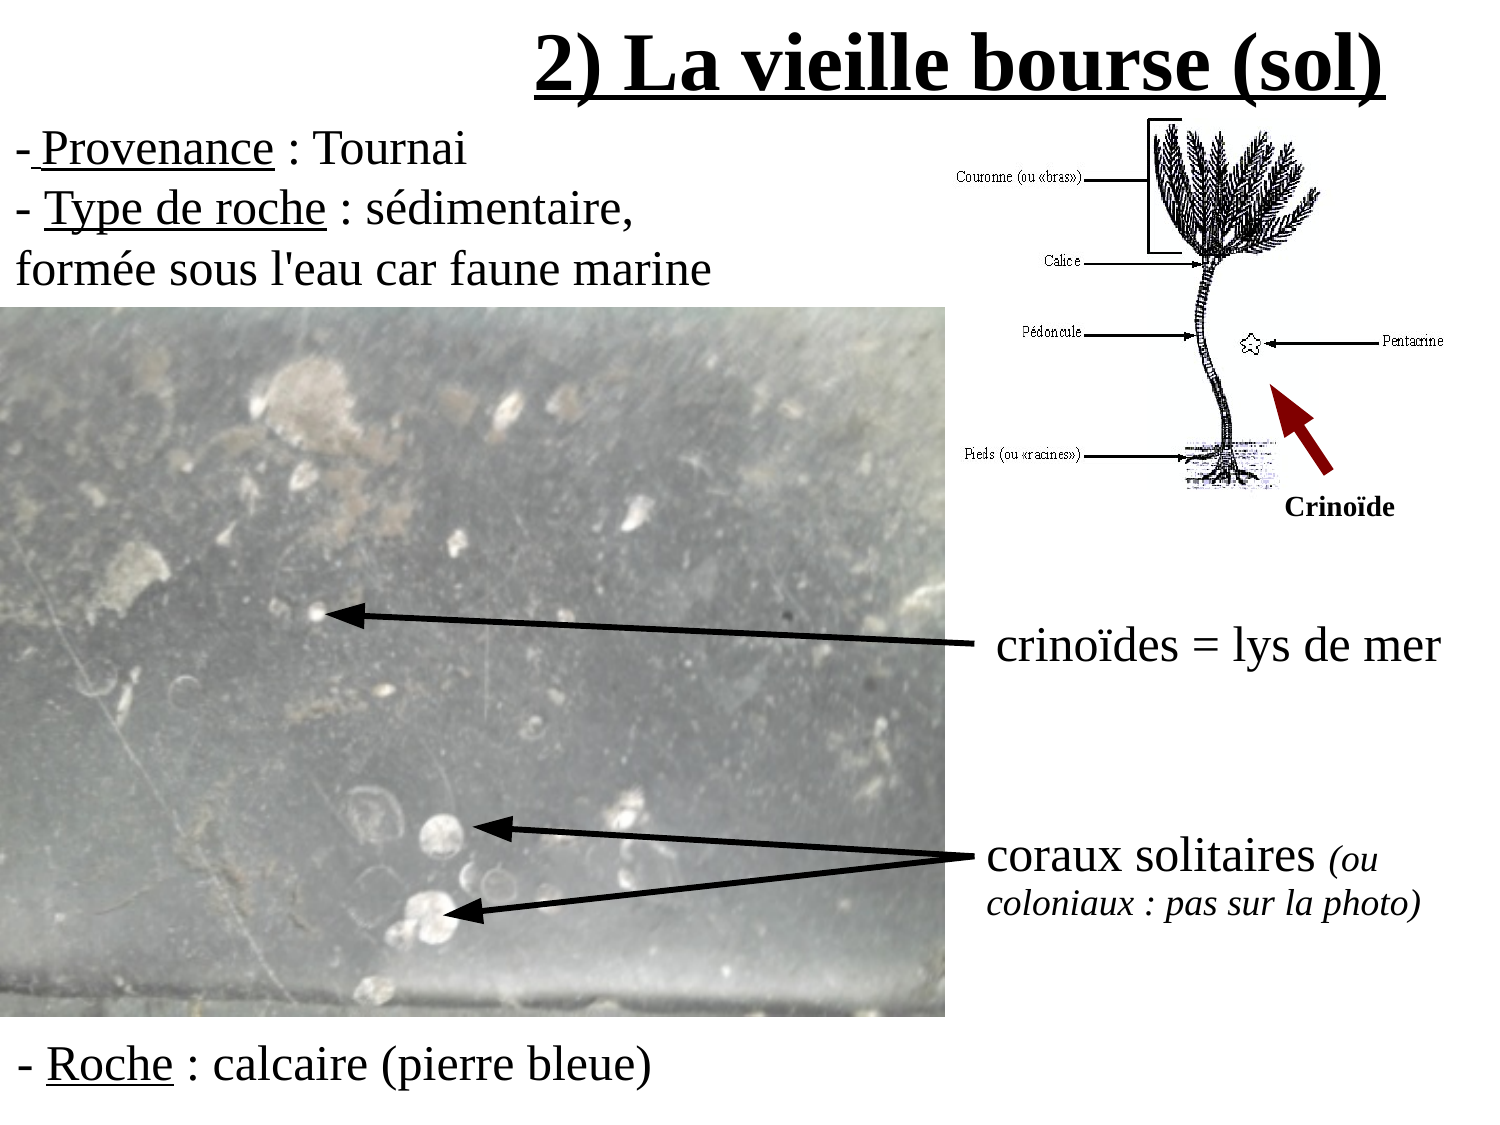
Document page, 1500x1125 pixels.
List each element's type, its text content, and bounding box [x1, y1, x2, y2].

picture [0, 118, 1459, 1017]
text_box - Roche : calcaire (pierre bleue) [2, 1023, 668, 1098]
text_box - Provenance : Tournai - Type de roche : sédimentaire, formée sous l'eau car faune marine [0, 107, 733, 303]
text_box coraux solitaires (ou coloniaux : pas sur la photo) [986, 826, 1497, 926]
title 2) La vieille bourse (sol) [419, 0, 1500, 192]
list crinoïdes = lys de mer [968, 603, 1500, 674]
text_box Crinoïde [1269, 471, 1447, 532]
